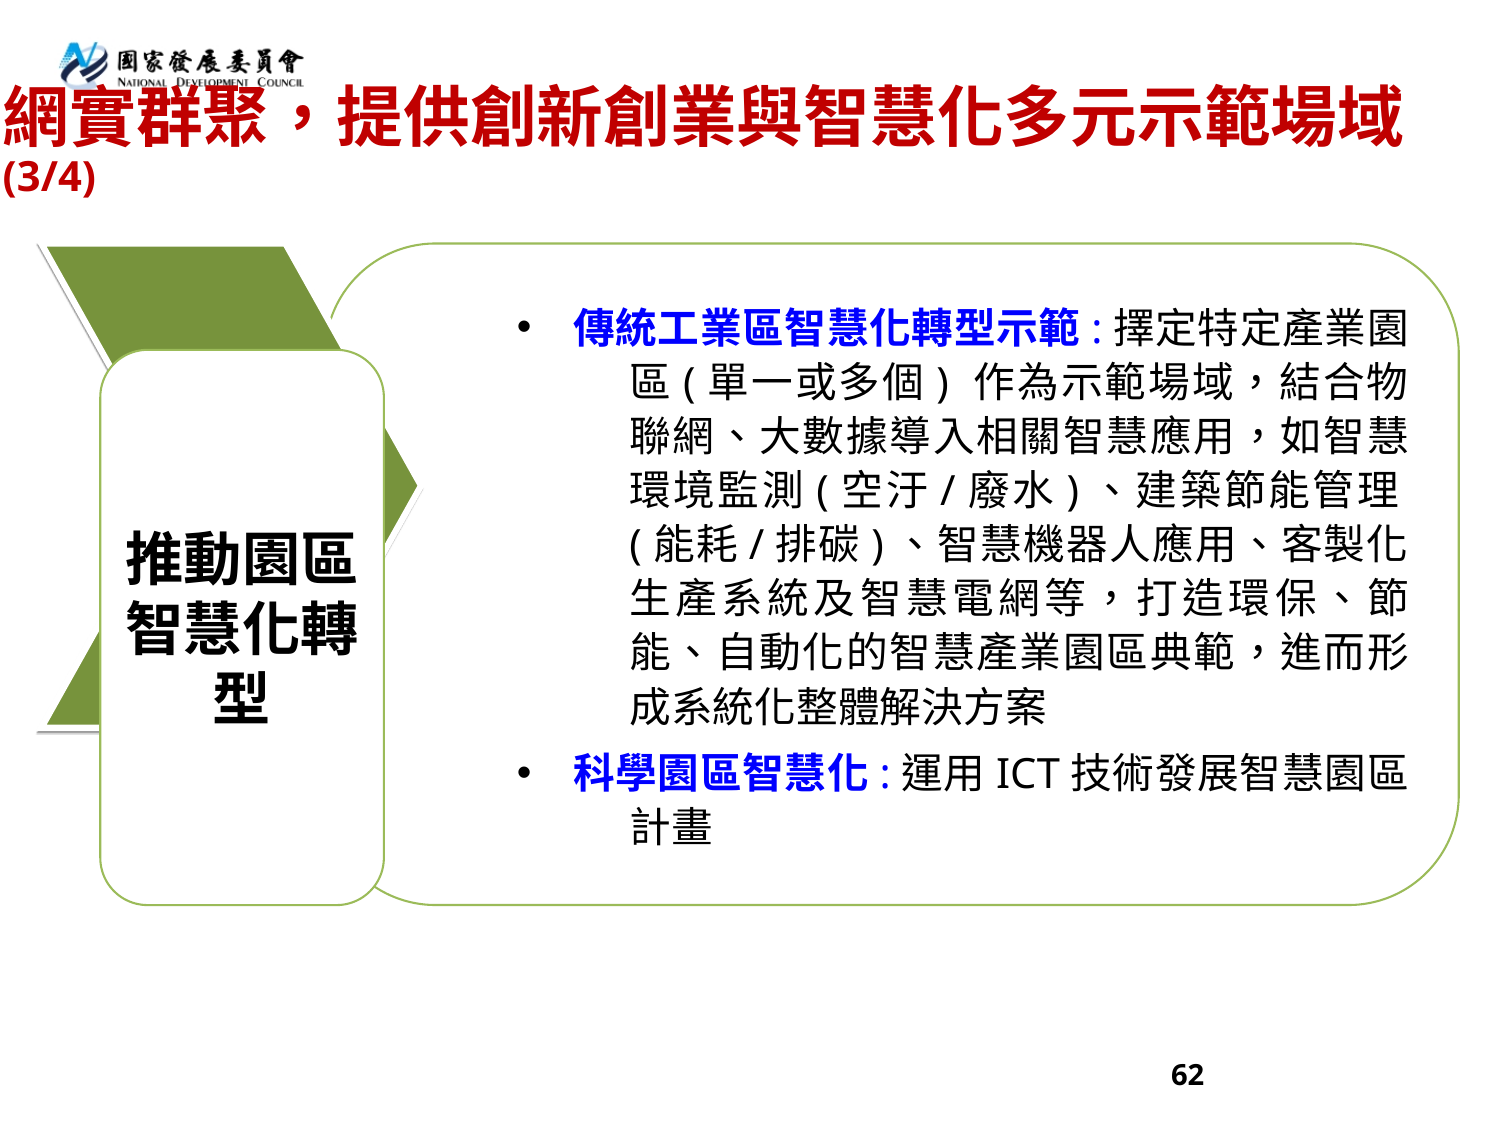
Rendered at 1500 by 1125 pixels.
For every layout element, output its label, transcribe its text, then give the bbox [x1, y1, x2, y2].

text_box [41, 622, 100, 728]
text_box 傳統工業區智慧化轉型示範:擇定特定產業園區(單一或多個) 作為示範場域，結合物聯網、大數據導入相關智慧應用，如智慧環境監測(空汙/廢水)、建築節能管理(能耗/排碳)、智慧機器人應用、客製化生產系統及智慧電網等，打造環保、節能、自動化的智慧產業園區典範，進而形成系統化整體解決方案 科學園區智慧化:運用ICT技術發展智慧園區計畫 [330, 243, 1459, 906]
text_box 推動園區智慧化轉型 [100, 349, 384, 906]
text_box 62 [1156, 1045, 1500, 1106]
text_box [41, 243, 346, 367]
text_box [384, 419, 422, 552]
title 網實群聚，提供創新創業與智慧化多元示範場域(3/4) [0, 63, 1500, 222]
